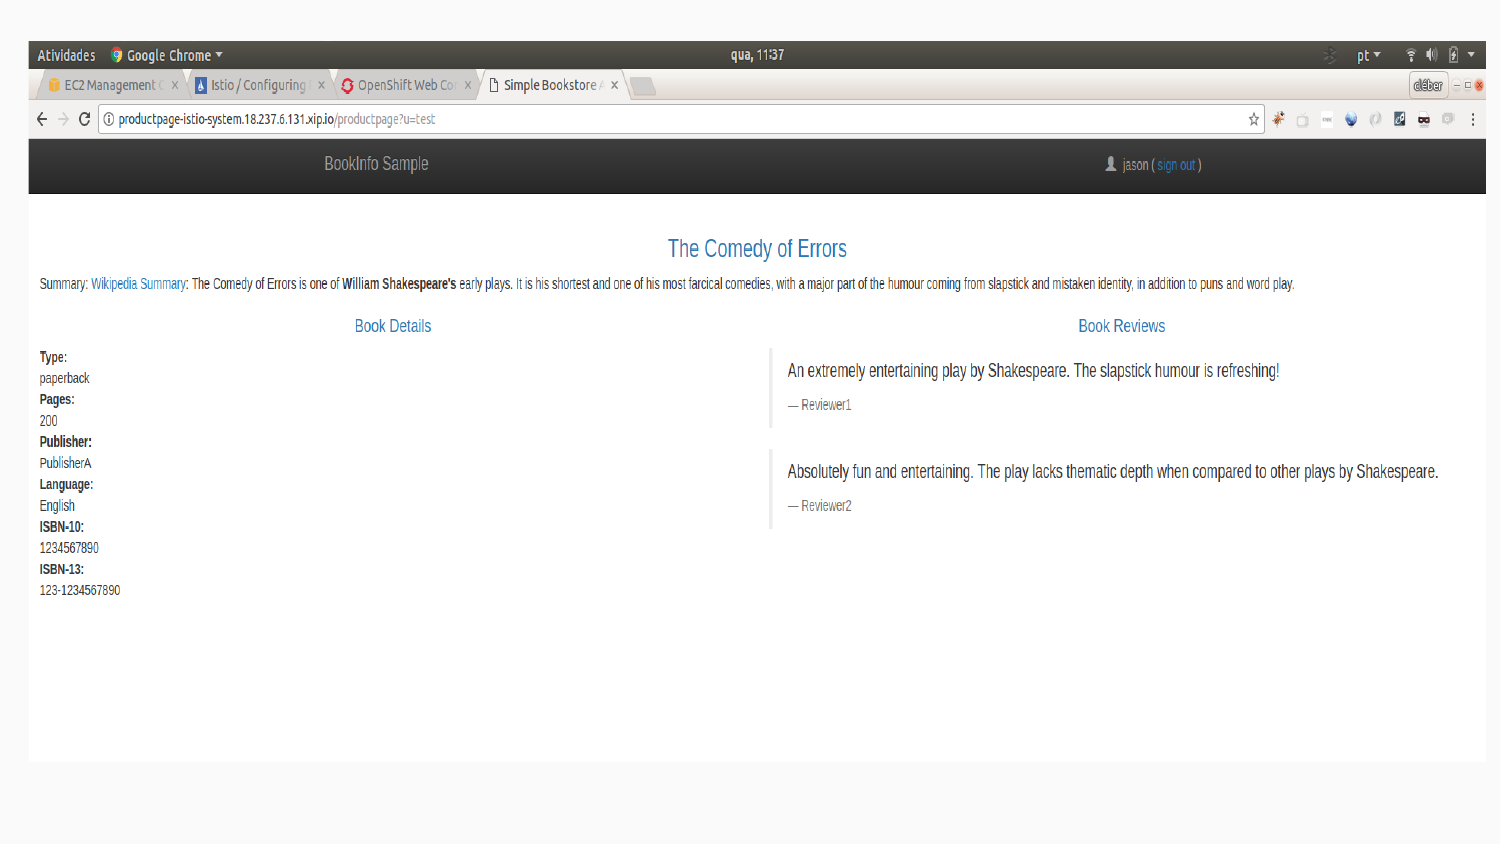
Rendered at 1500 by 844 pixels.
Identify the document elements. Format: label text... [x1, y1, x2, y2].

title Bookinfo - Istio [16, 2, 1464, 102]
picture [28, 41, 1486, 762]
